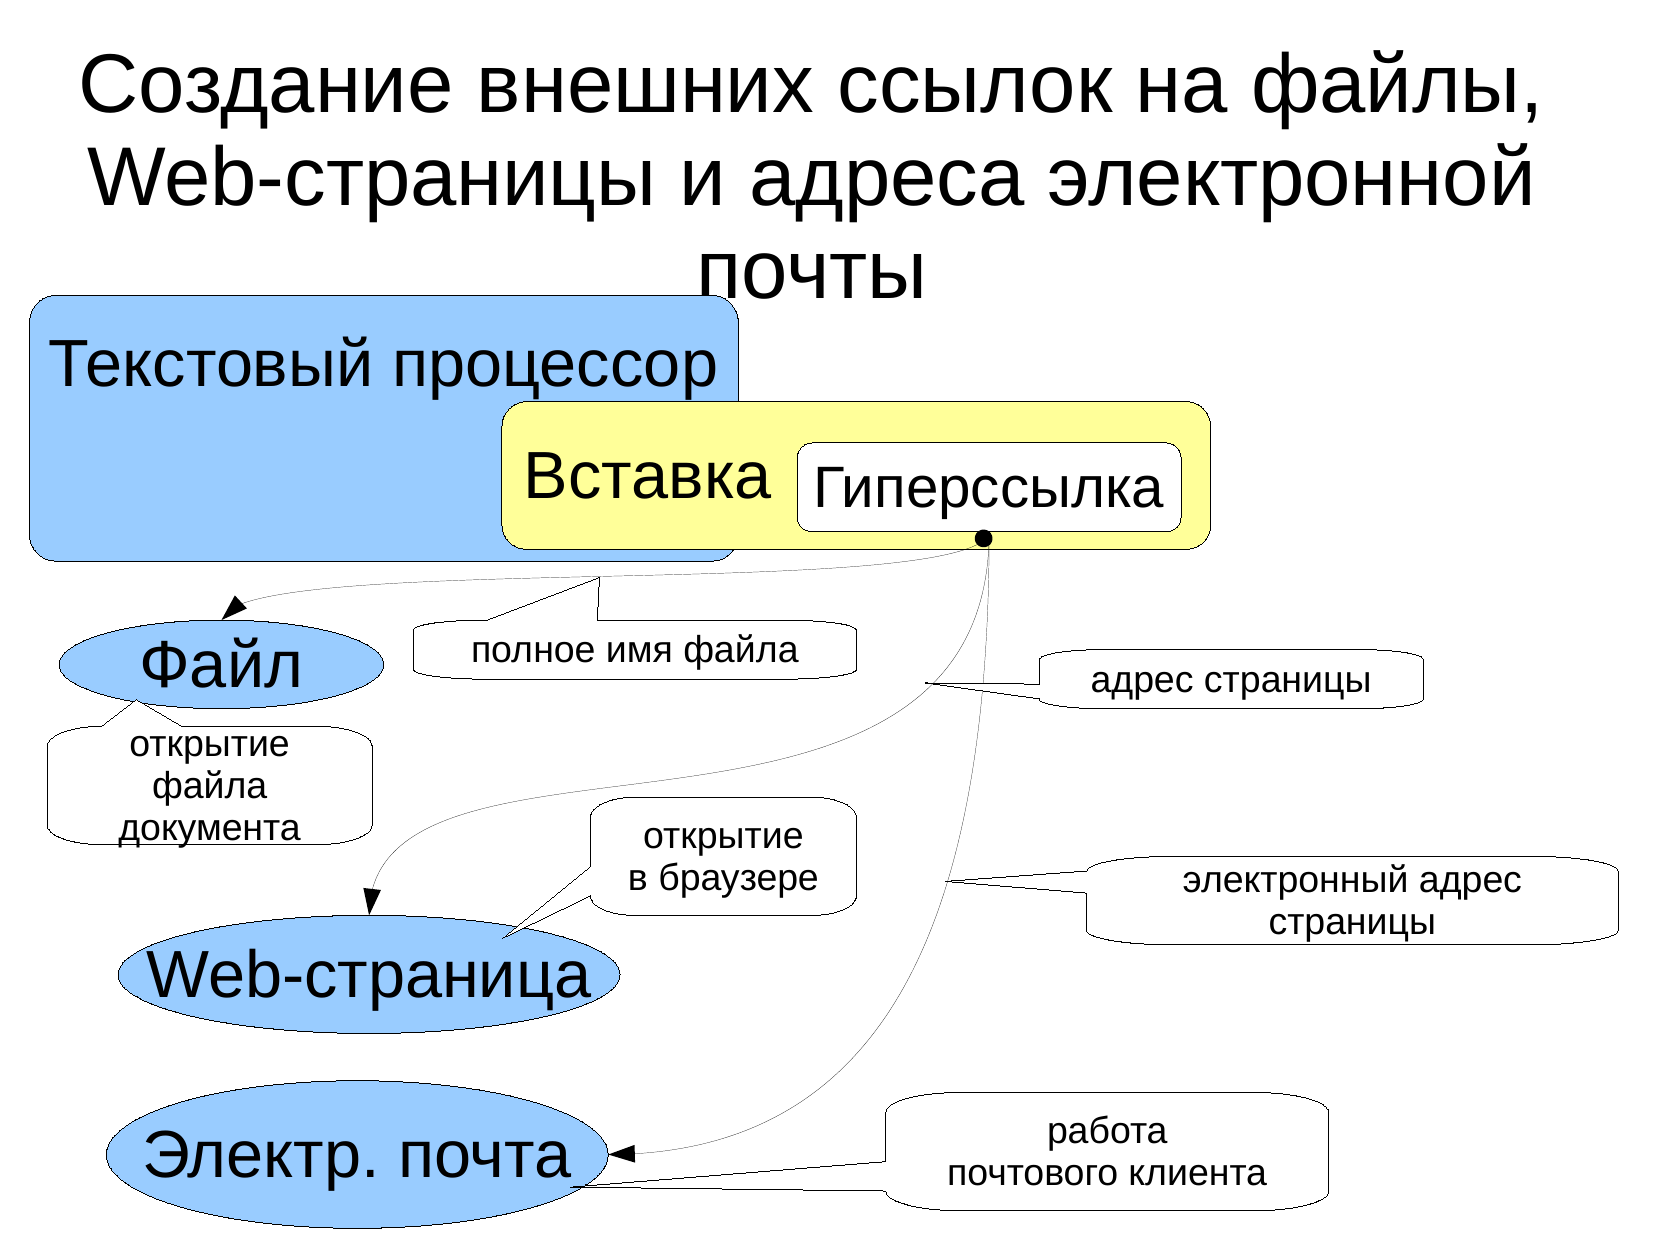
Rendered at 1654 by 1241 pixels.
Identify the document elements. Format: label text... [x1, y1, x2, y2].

text_box открытие в браузере [502, 797, 857, 939]
text_box работа почтового клиента [570, 1092, 1329, 1211]
text_box Вставка [501, 401, 1211, 550]
text_box Гиперссылка [797, 442, 1182, 532]
text_box Электр. почта [106, 1080, 609, 1229]
text_box полное имя файла [413, 577, 857, 680]
text_box Текстовый процессор [29, 295, 739, 562]
text_box электронный адрес страницы [945, 856, 1619, 945]
text_box Web-страница [118, 915, 621, 1034]
text_box Файл [59, 620, 384, 709]
text_box адрес страницы [925, 649, 1424, 709]
text_box Создание внешних ссылок на файлы, Web-страницы и адреса электронной почты [59, 29, 1565, 324]
text_box открытие файла документа [47, 699, 373, 845]
